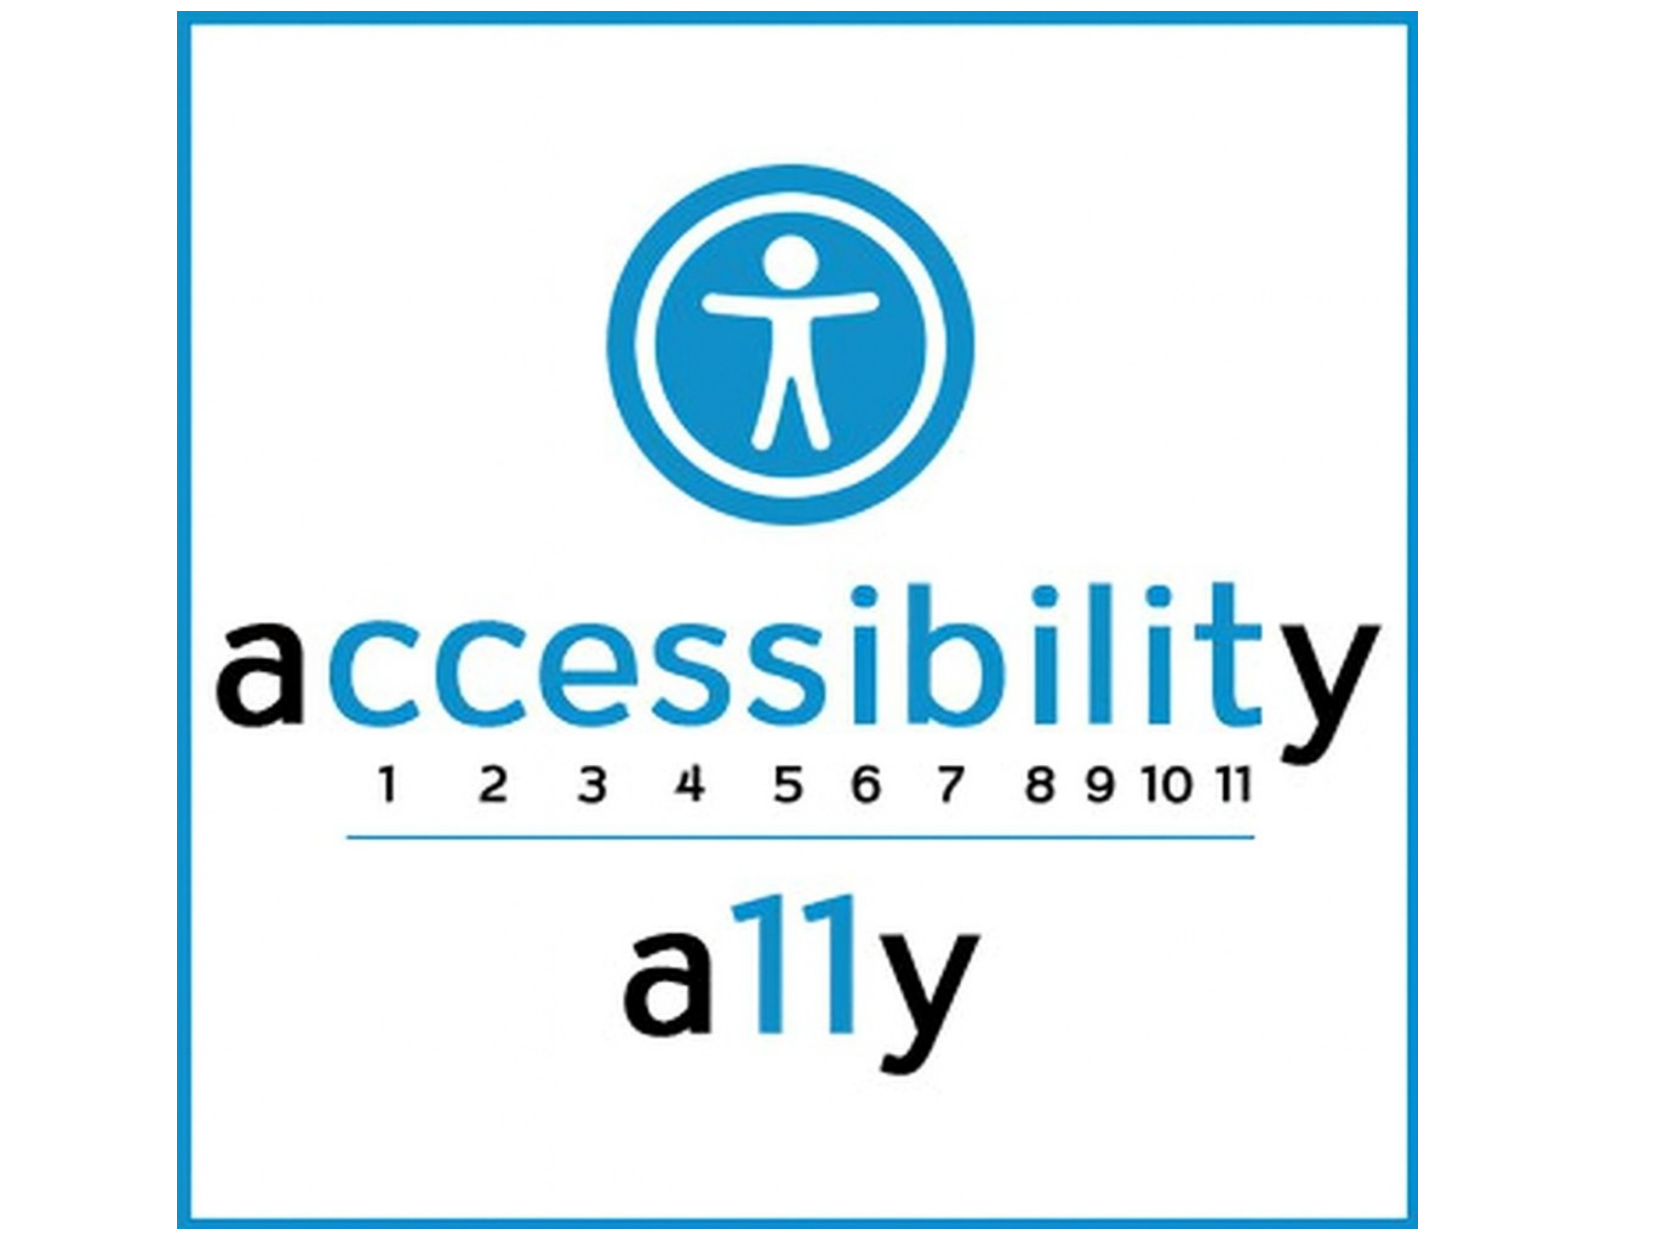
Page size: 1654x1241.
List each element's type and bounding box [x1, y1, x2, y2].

picture [181, 721, 185, 776]
picture [177, 17, 1409, 1224]
picture [177, 1214, 186, 1224]
picture [1411, 11, 1418, 17]
picture [547, 1223, 562, 1229]
picture [181, 678, 185, 716]
picture [177, 660, 181, 675]
picture [177, 607, 186, 655]
